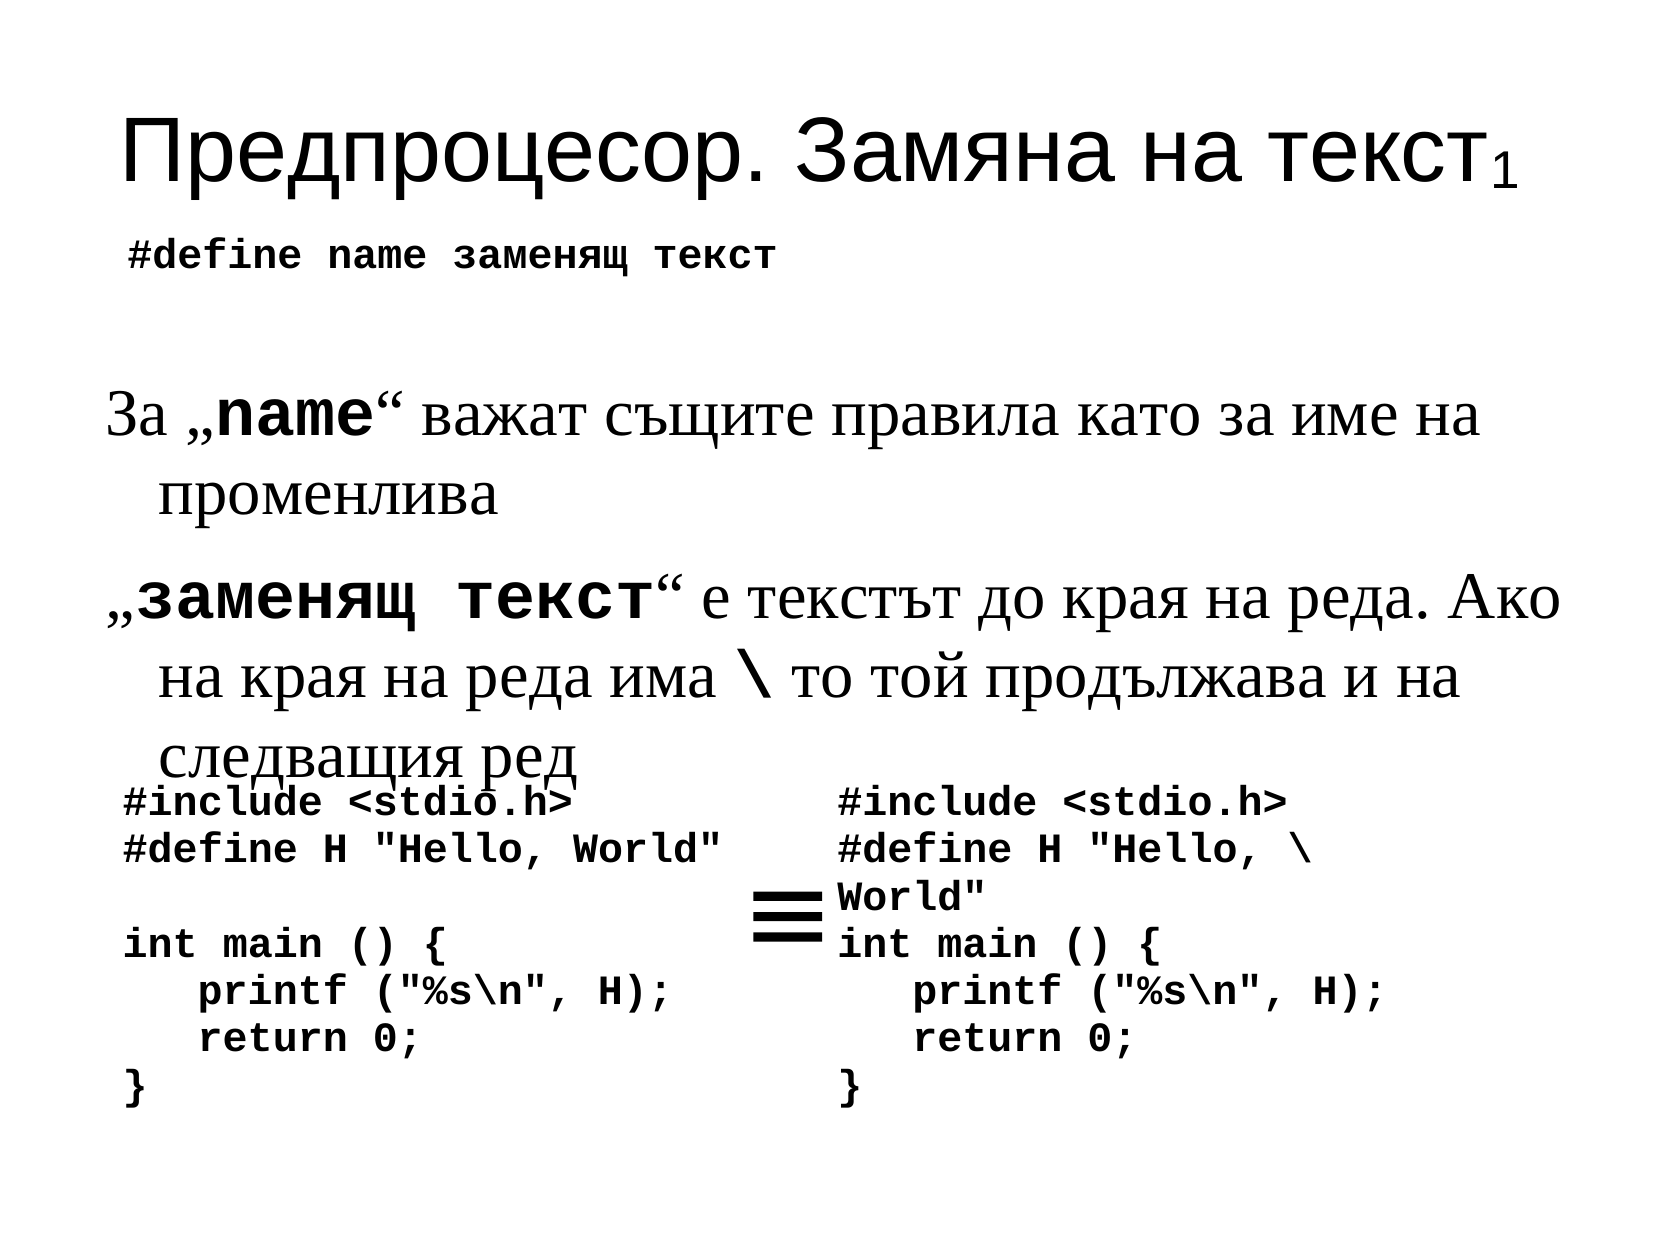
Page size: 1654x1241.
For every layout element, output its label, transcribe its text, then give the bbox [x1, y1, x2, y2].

title Предпроцесор. Замяна на текст1 [106, 46, 1534, 254]
text_box #define name заменящ текст [112, 226, 1511, 338]
text_box  [728, 863, 878, 1133]
text_box #include <stdio.h> #define H "Hello, \ World" int main () { printf ("%s\n", H); return 0; } [822, 773, 1458, 1171]
text_box #include <stdio.h> #define H "Hello, World" int main () { printf ("%s\n", H); return 0; } [107, 798, 743, 1171]
list За „name“ важат същите правила като за име на променлива „заменящ текст“ е текстът до края на реда. Ако на края на реда има \ то той продължава и на следващия ред [87, 375, 1621, 798]
